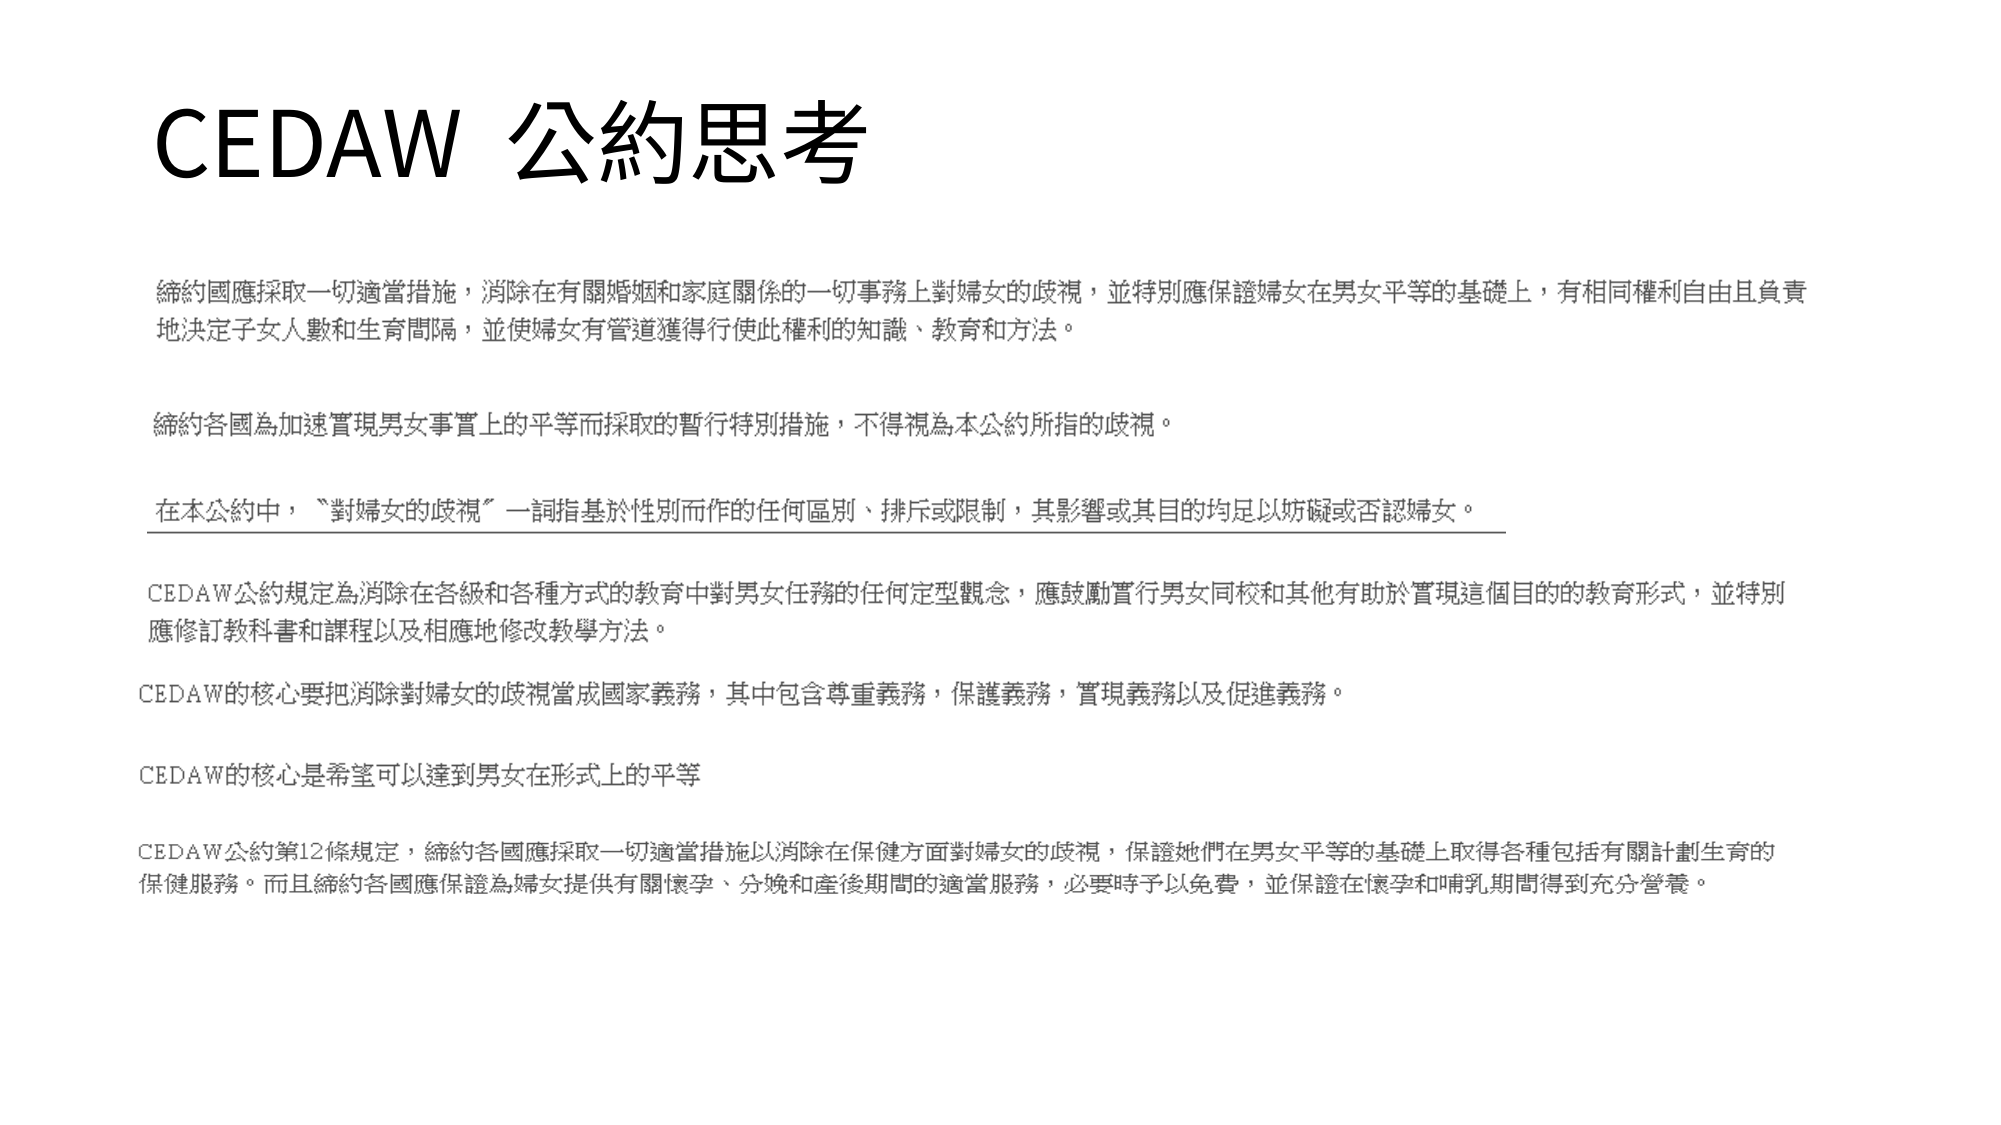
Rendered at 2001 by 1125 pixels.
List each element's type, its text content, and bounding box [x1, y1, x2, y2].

picture [137, 658, 1388, 709]
picture [137, 266, 1813, 343]
title CEDAW 公約思考 [137, 59, 1863, 237]
picture [130, 831, 1789, 898]
picture [122, 746, 719, 795]
picture [147, 472, 1506, 540]
picture [137, 406, 1179, 443]
picture [132, 569, 1796, 645]
